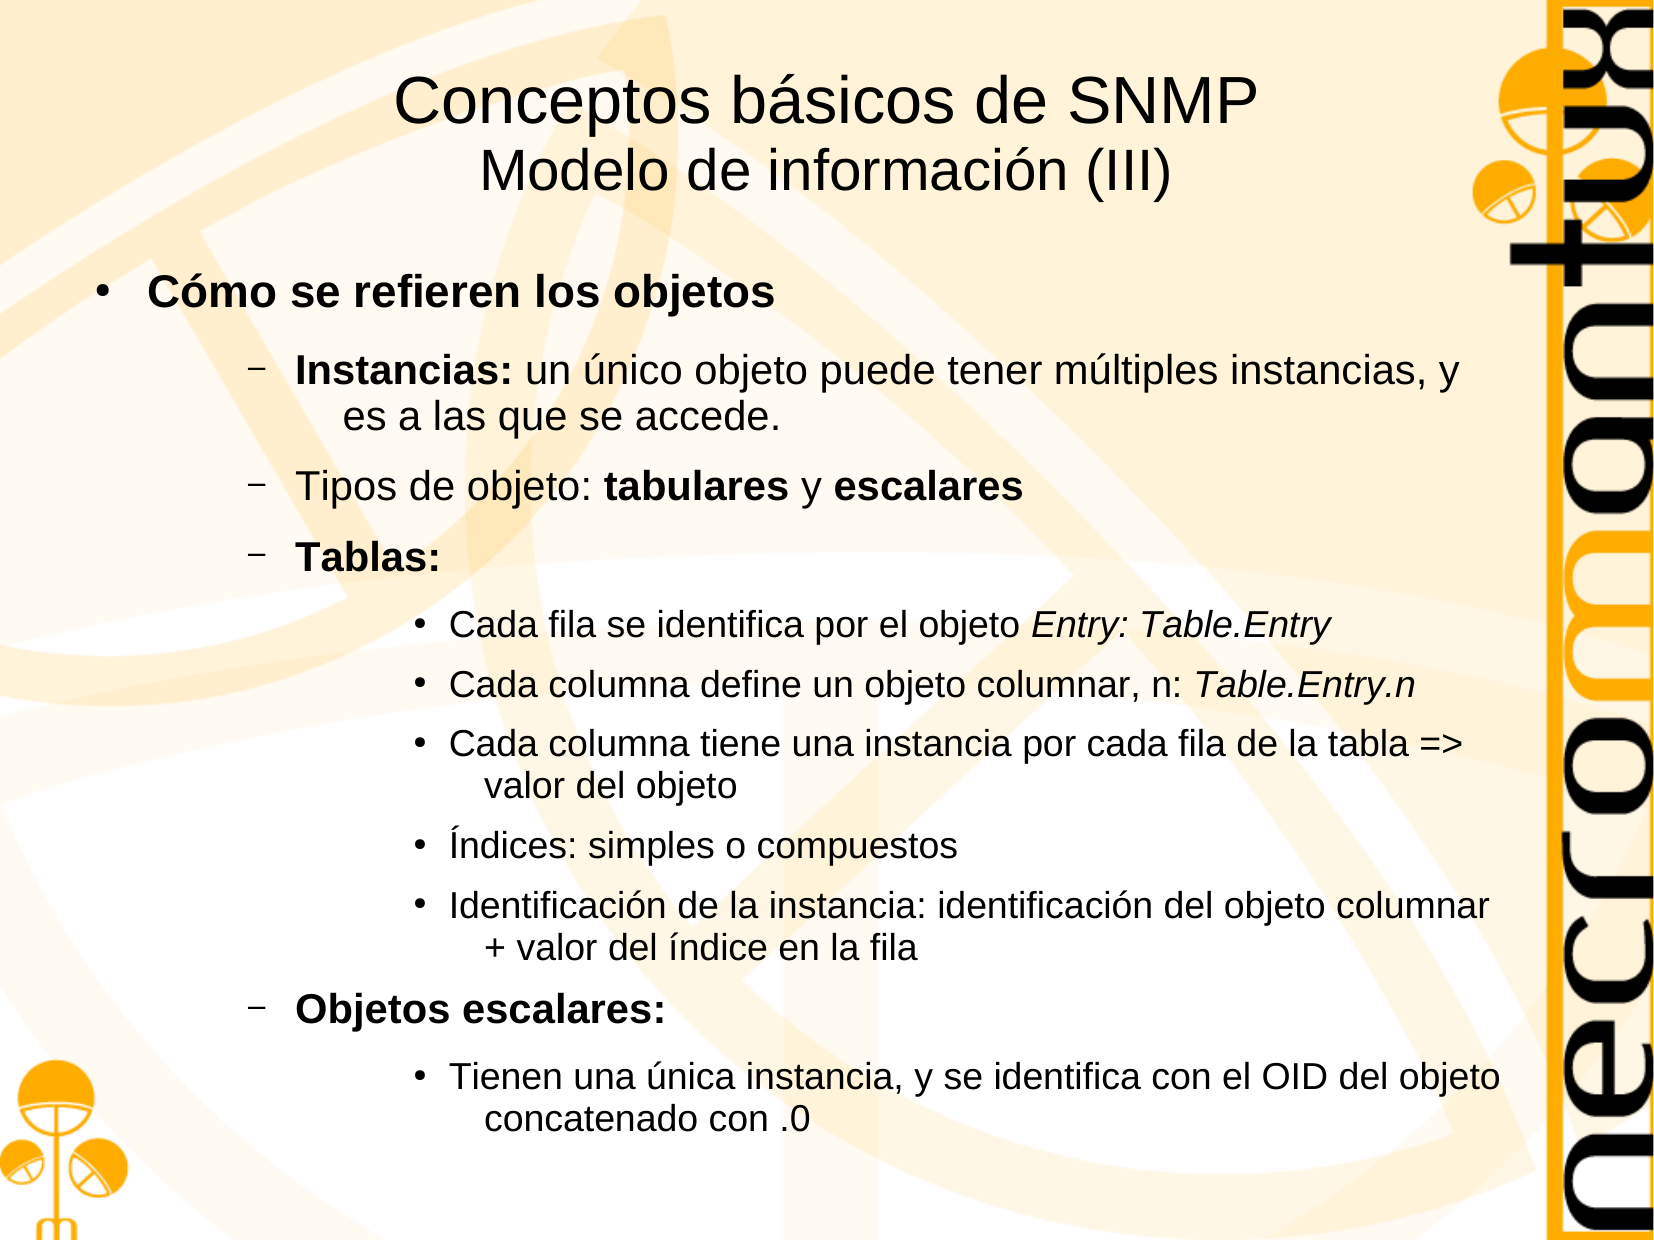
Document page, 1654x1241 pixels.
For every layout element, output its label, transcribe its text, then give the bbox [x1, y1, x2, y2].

list Cómo se refieren los objetos Instancias: un único objeto puede tener múltiples instancias, y es a las que se accede. Tipos de objeto: tabulares y escalares Tablas: Cada fila se identifica por el objeto Entry: Table.Entry Cada columna define un objeto columnar, n: Table.Entry.n Cada columna tiene una instancia por cada fila de la tabla => valor del objeto Índices: simples o compuestos Identificación de la instancia: identificación del objeto columnar + valor del índice en la fila Objetos escalares: Tienen una única instancia, y se identifica con el OID del objeto concatenado con .0 [59, 265, 1506, 1182]
title Conceptos básicos de SNMP Modelo de información (III) [82, 54, 1571, 211]
picture [0, 0, 1654, 1240]
